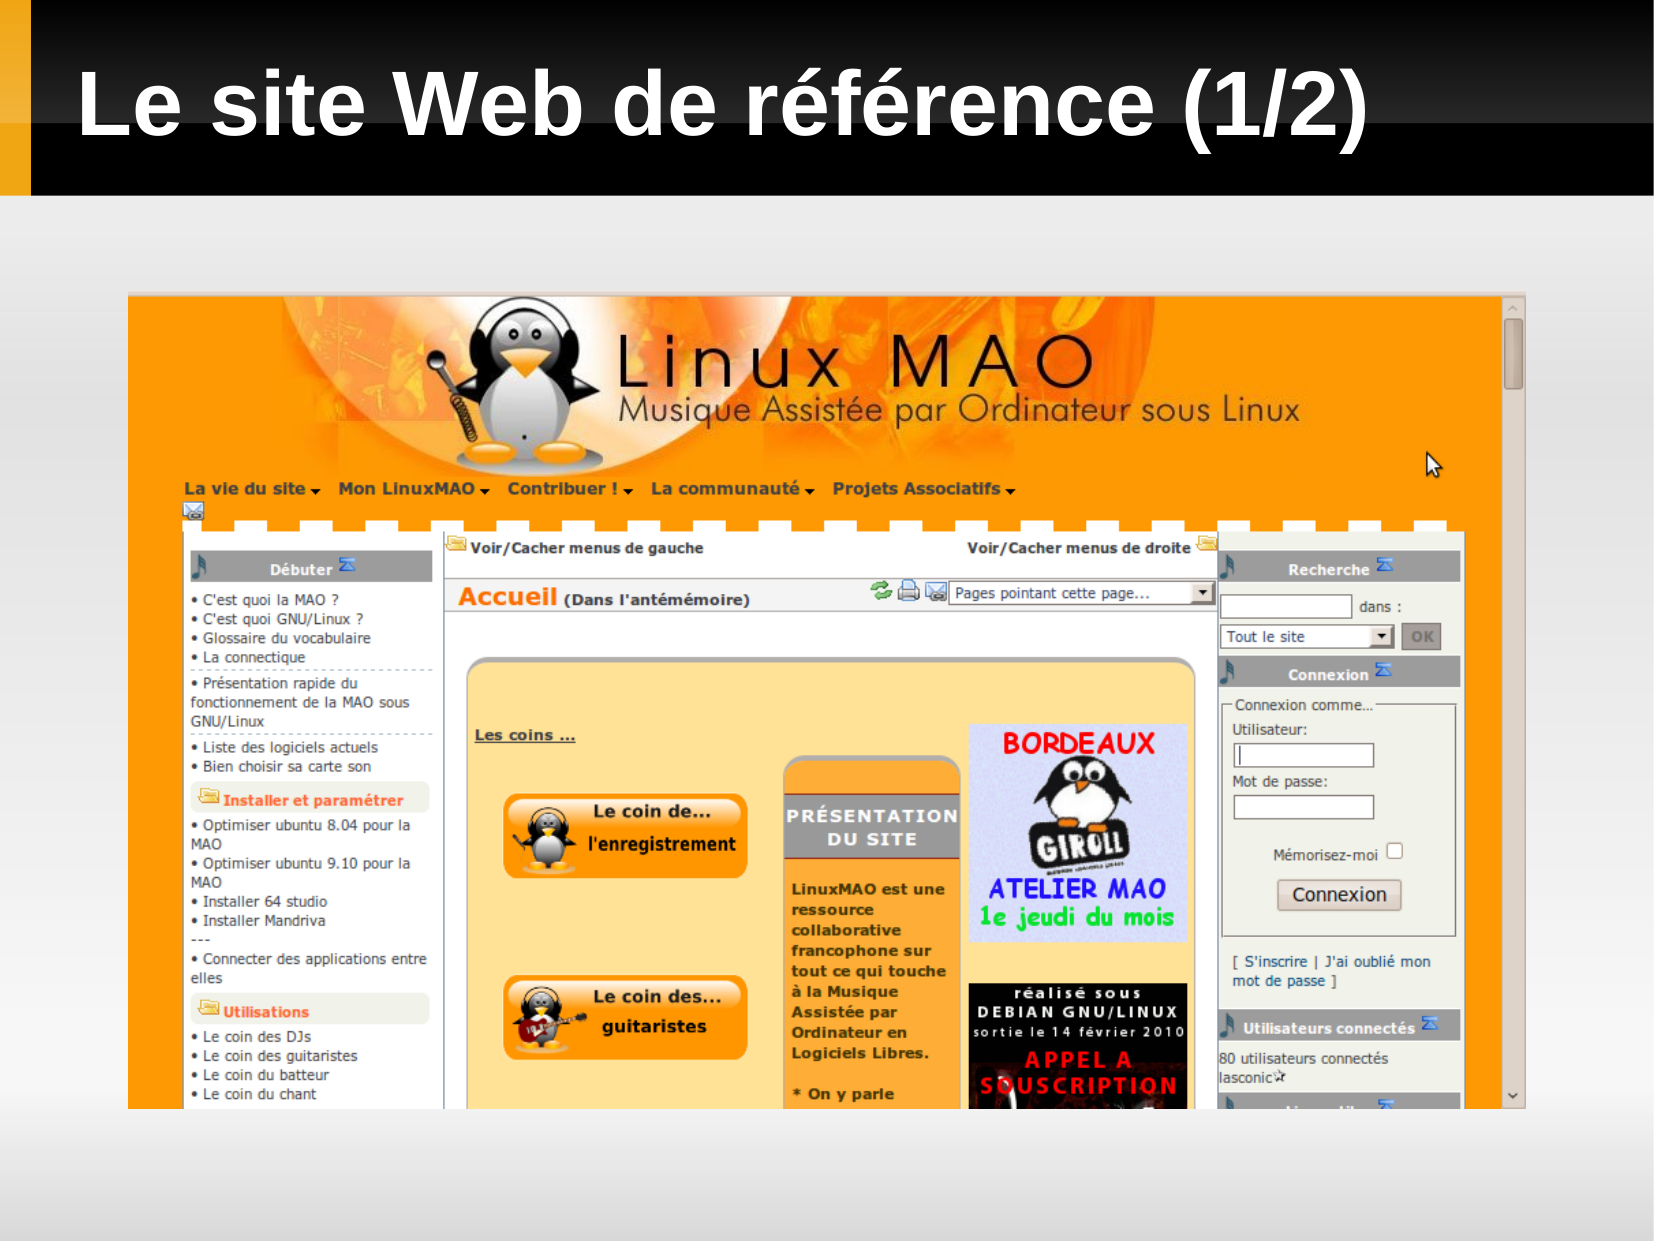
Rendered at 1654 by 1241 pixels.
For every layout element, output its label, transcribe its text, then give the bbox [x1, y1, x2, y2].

title Le site Web de référence (1/2) [76, 0, 1565, 208]
list http://linuxmao.org/ Plusieurs sections Débuter Découvrir Apprendre Maîtriser [1236, 290, 1572, 1109]
picture [0, 0, 1654, 1241]
